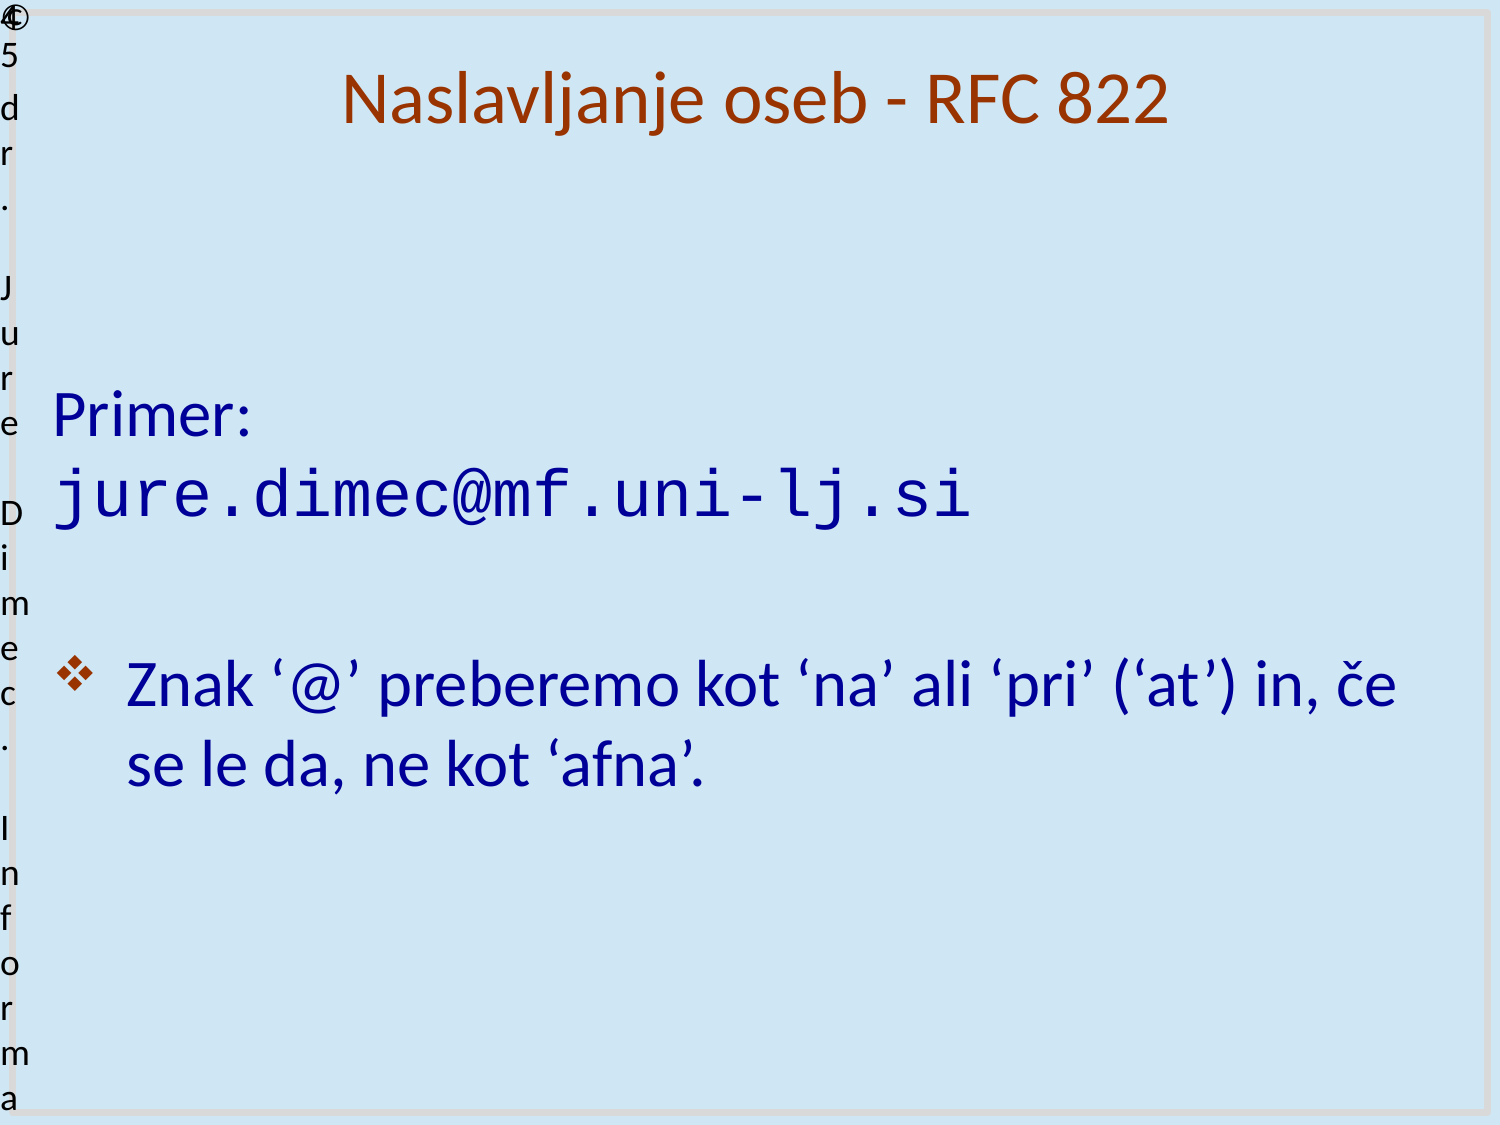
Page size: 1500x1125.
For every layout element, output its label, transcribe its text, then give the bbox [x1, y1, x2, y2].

title Naslavljanje oseb - RFC 822 [37, 37, 1475, 150]
list Primer: jure.dimec@mf.uni-lj.si Znak ‘@’ preberemo kot ‘na’ ali ‘pri’ (‘at’) in, če se le da, ne kot ‘afna’. [37, 362, 1475, 1050]
